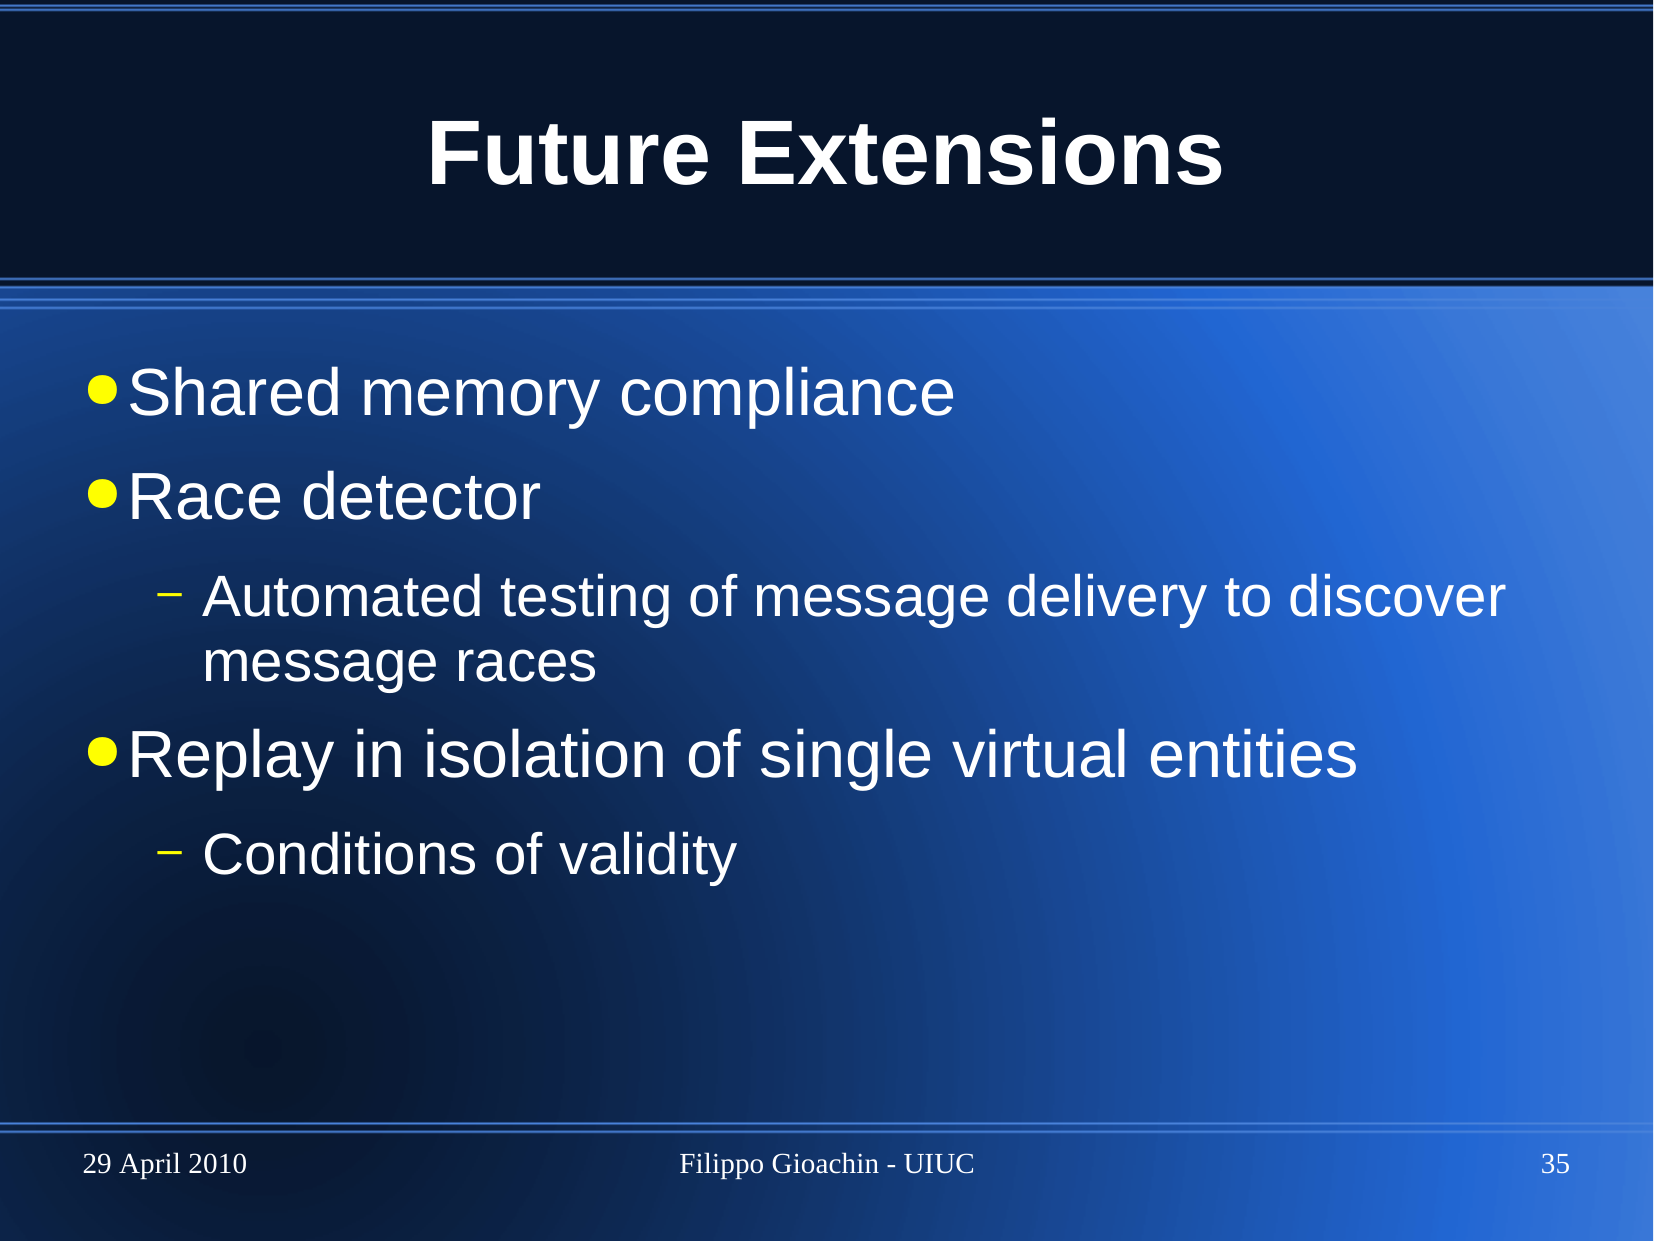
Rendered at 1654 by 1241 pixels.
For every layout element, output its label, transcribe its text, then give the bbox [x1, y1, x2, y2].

picture [0, 0, 1654, 1241]
title Future Extensions [82, 49, 1571, 257]
list Shared memory compliance Race detector Automated testing of message delivery to discover message races Replay in isolation of single virtual entities Conditions of validity [82, 355, 1571, 1174]
